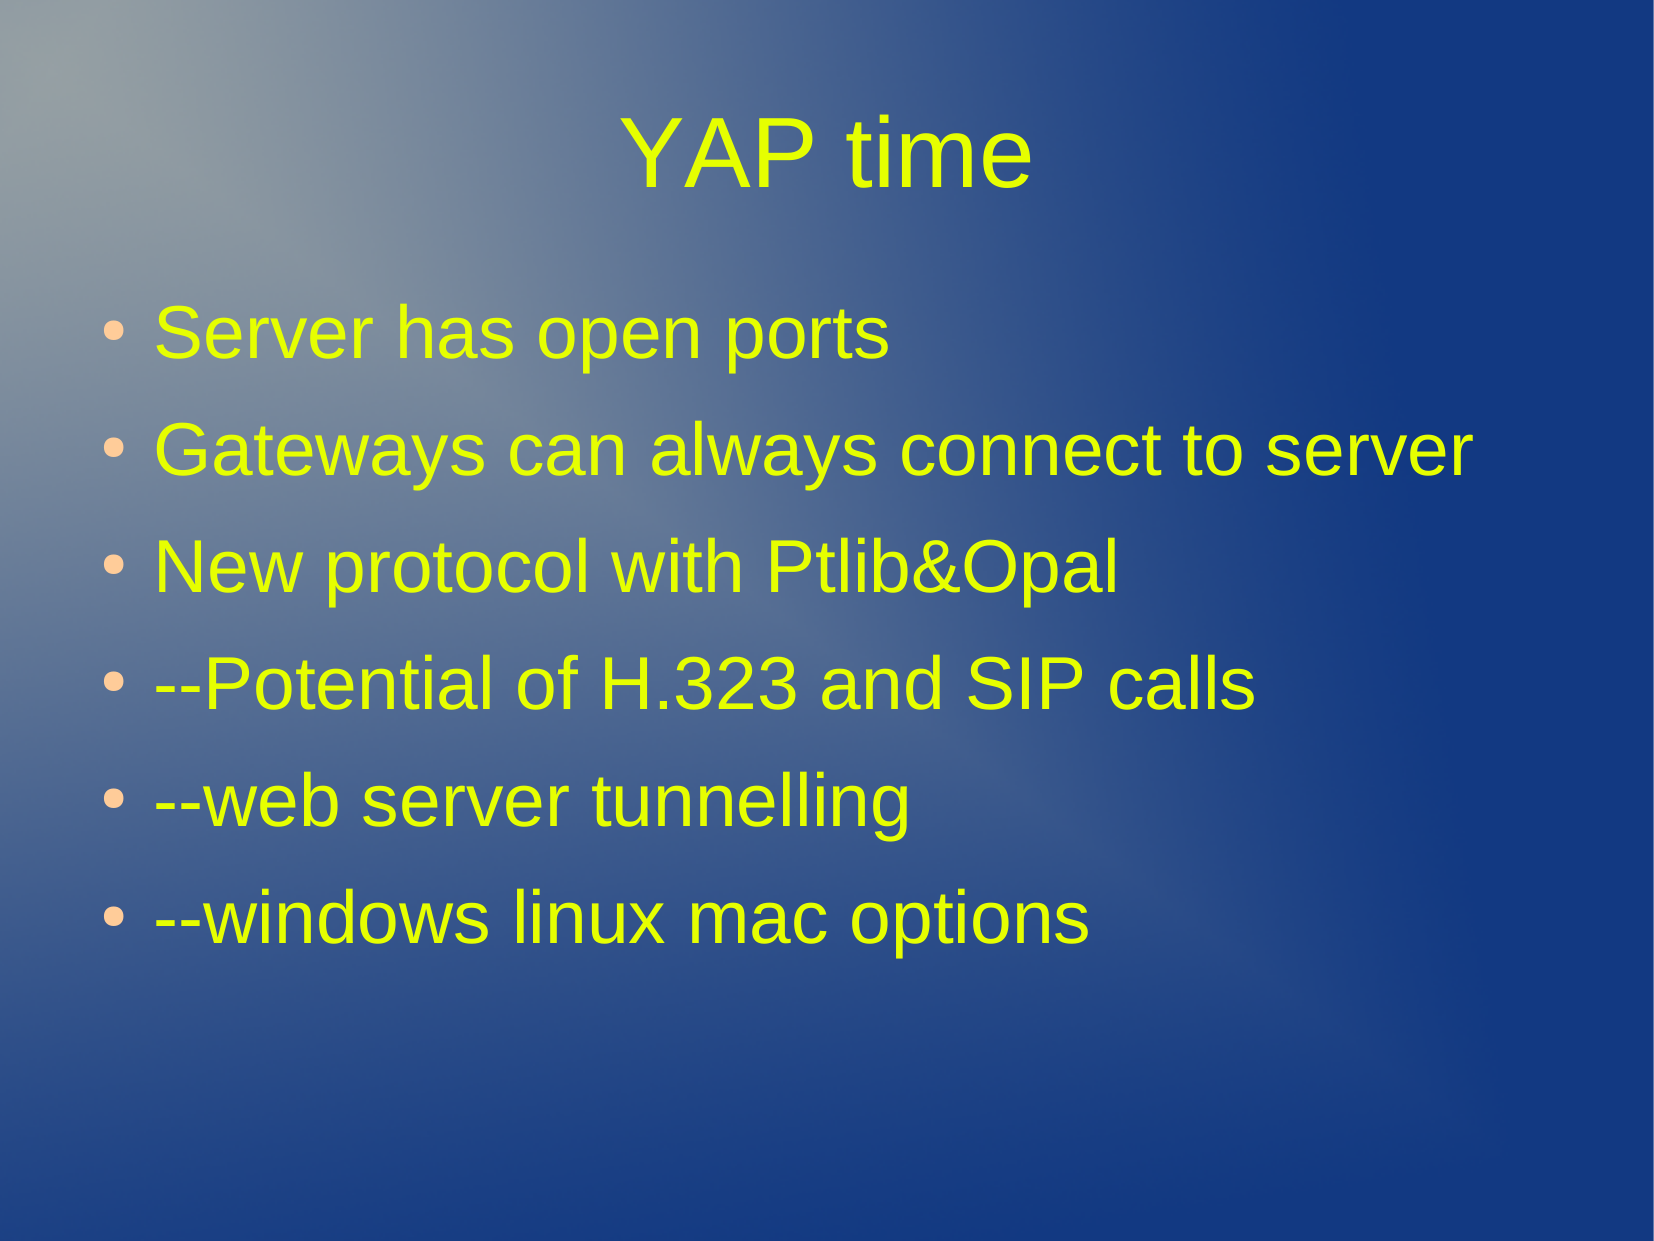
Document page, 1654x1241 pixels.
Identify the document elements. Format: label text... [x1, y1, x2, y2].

list Server has open ports Gateways can always connect to server New protocol with Ptlib&Opal --Potential of H.323 and SIP calls --web server tunnelling --windows linux mac options [82, 290, 1571, 1094]
title YAP time [82, 56, 1571, 250]
picture [0, 0, 1654, 1241]
